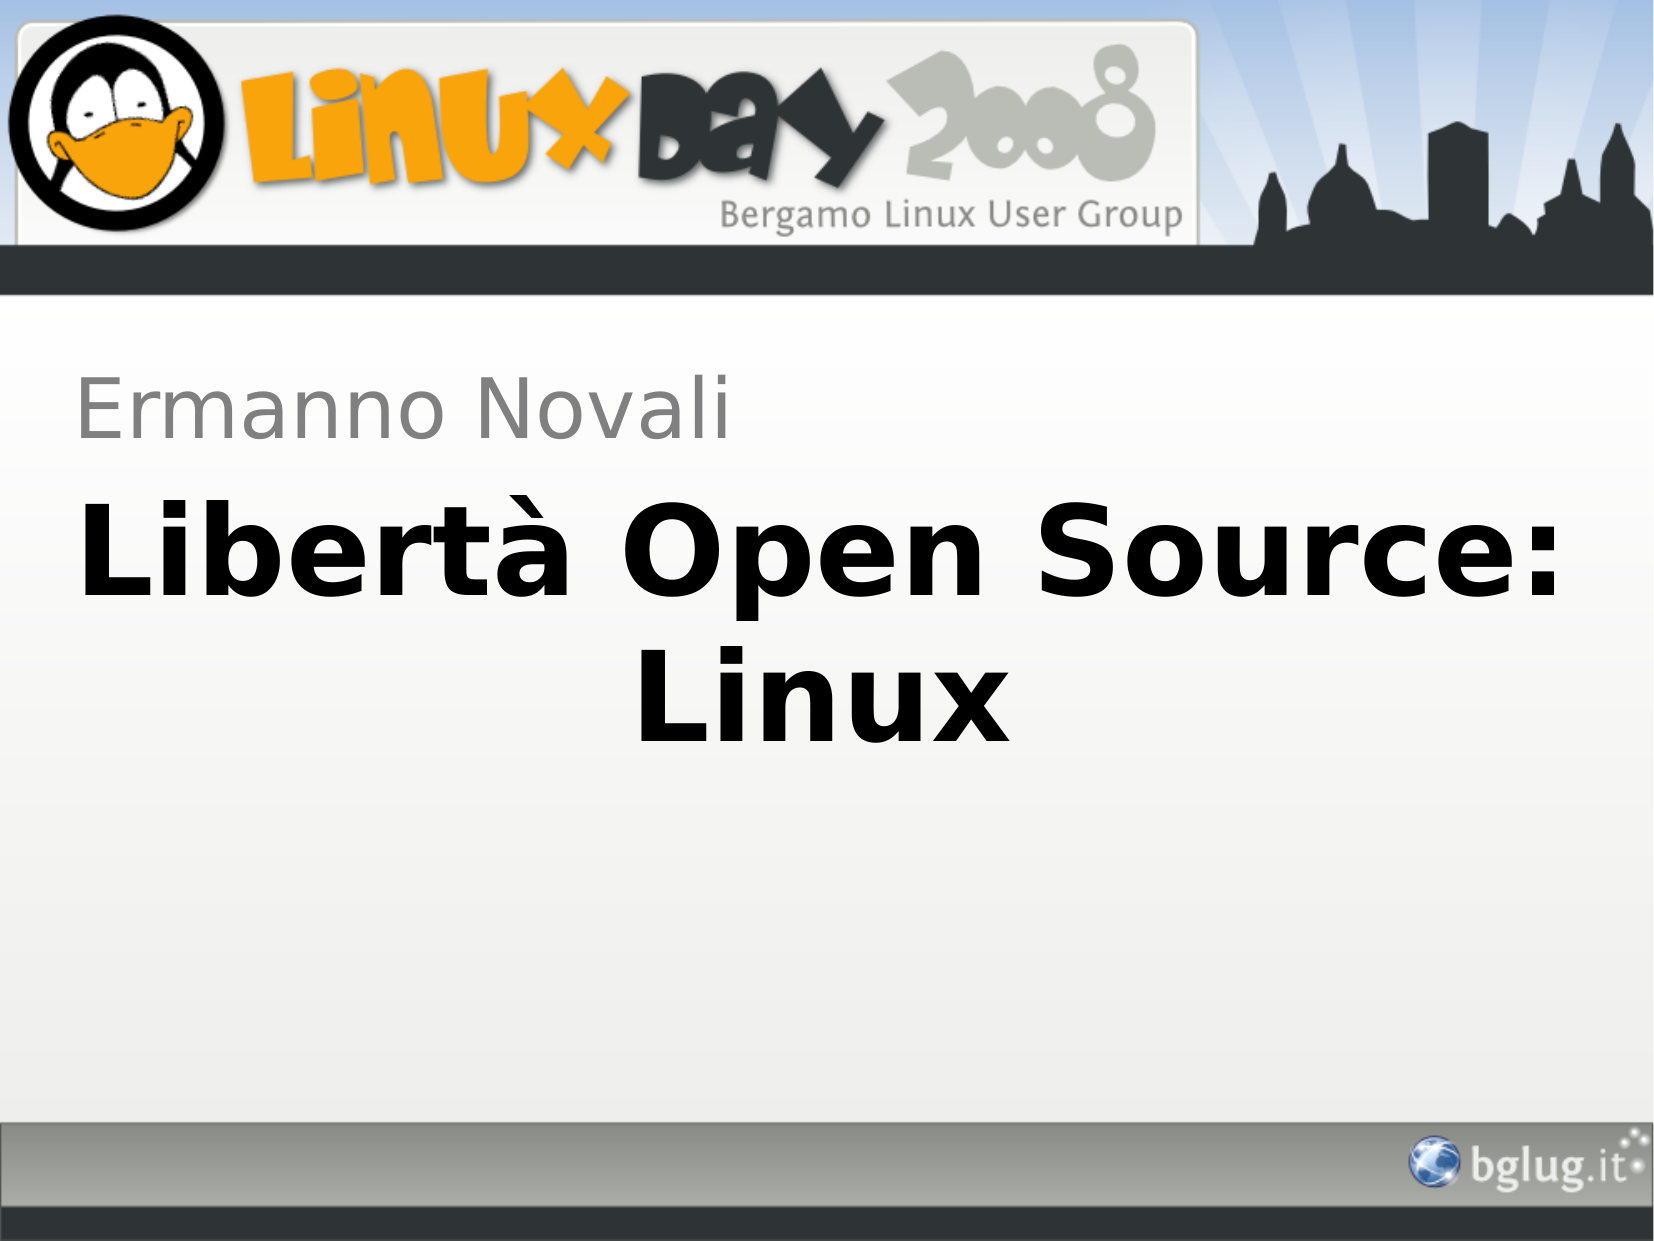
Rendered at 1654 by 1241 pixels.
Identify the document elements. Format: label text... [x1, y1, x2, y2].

text_box Libertà Open Source: Linux [59, 472, 1584, 779]
picture [0, 0, 1654, 1241]
text_box Ermanno Novali [59, 354, 750, 467]
